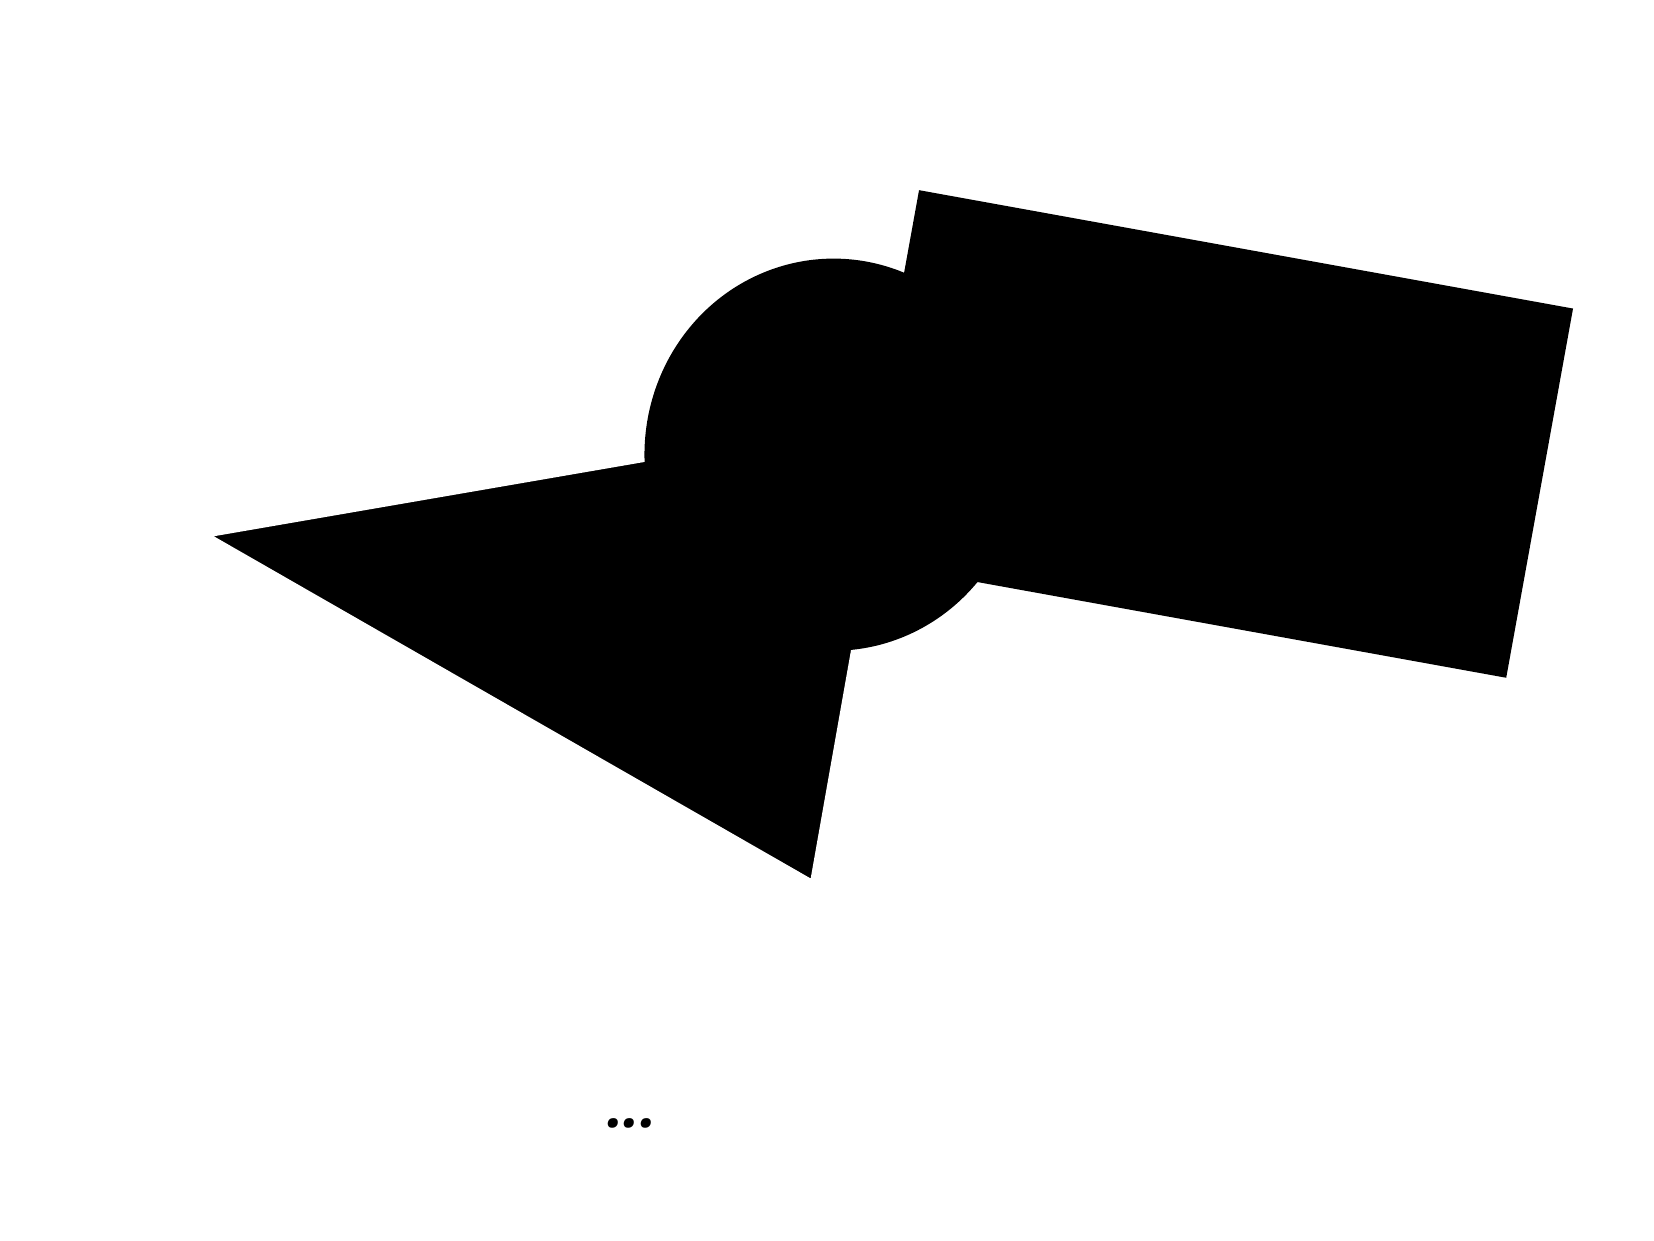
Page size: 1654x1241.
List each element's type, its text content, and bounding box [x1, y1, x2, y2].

text_box [211, 191, 1572, 880]
text_box ... [592, 1060, 1613, 1147]
